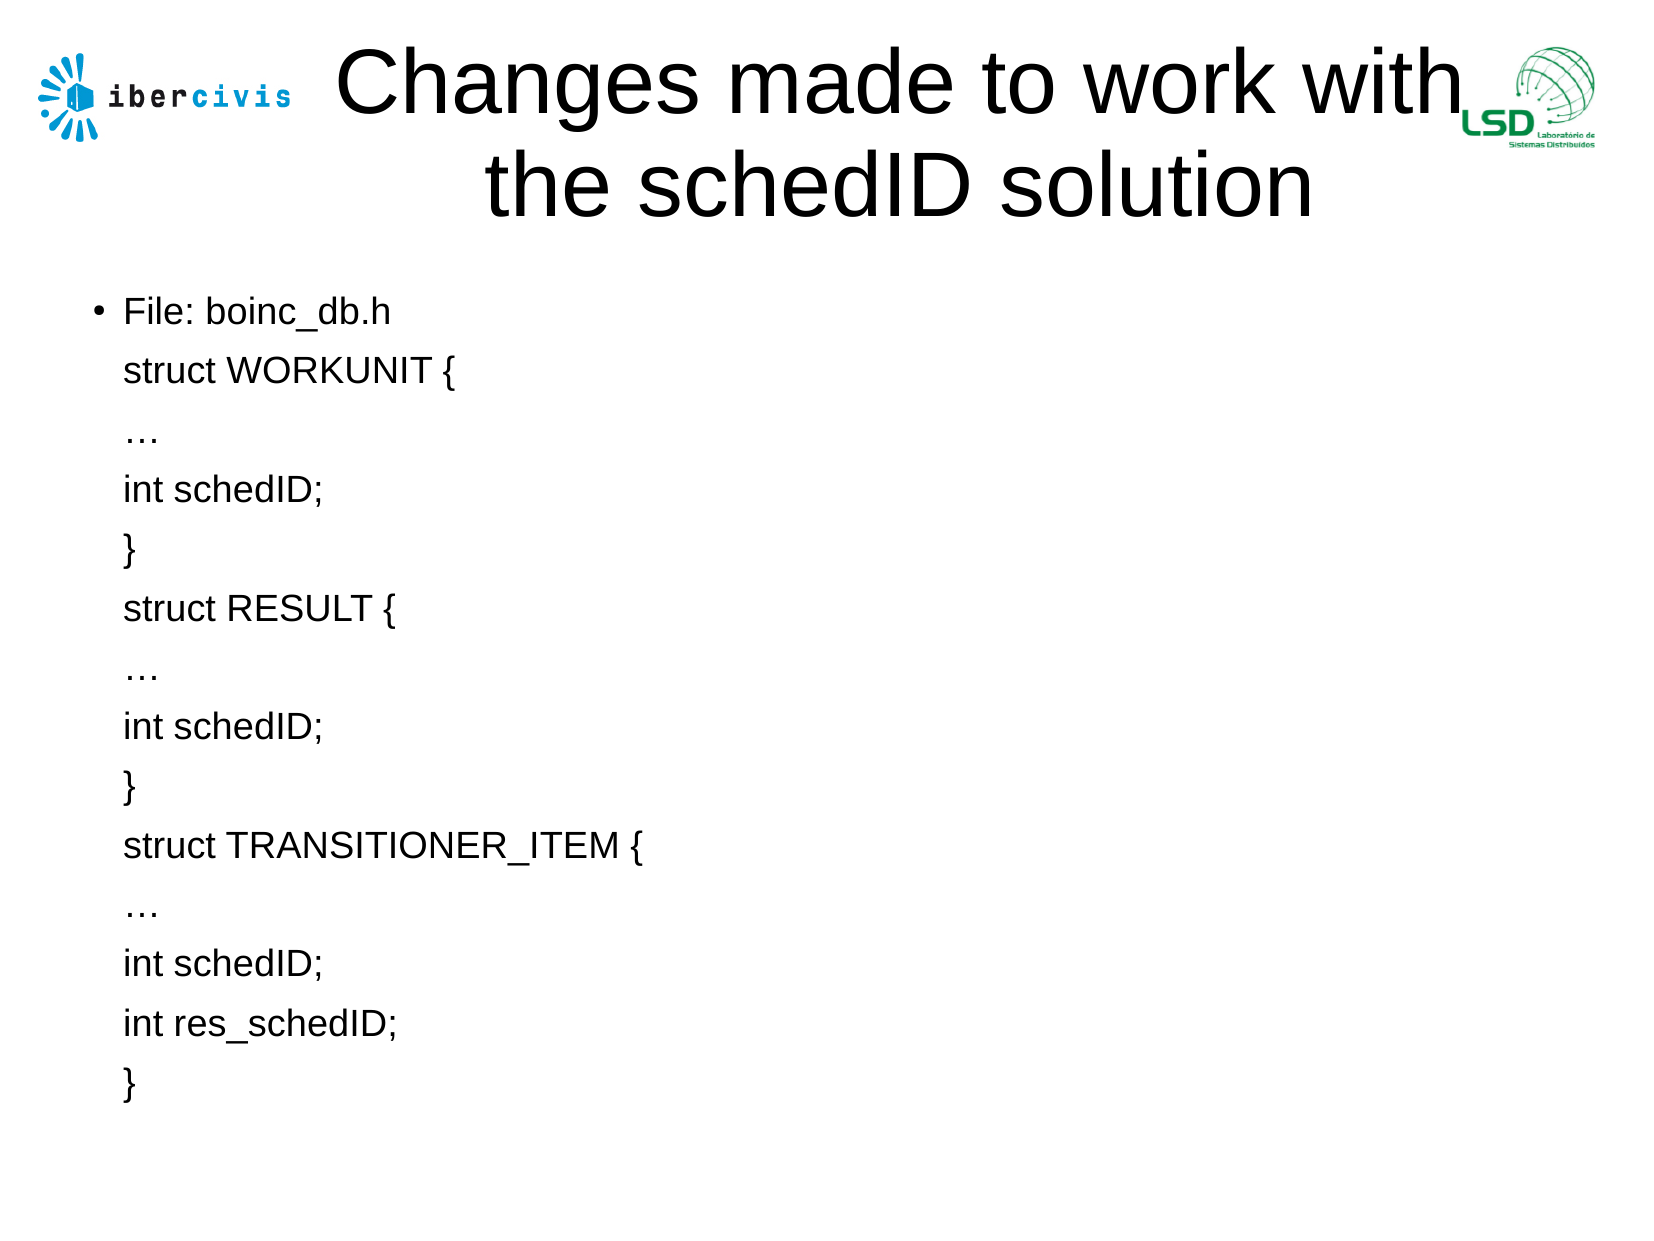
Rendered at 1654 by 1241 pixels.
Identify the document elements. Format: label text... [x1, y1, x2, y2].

picture [38, 53, 290, 142]
picture [1461, 45, 1595, 148]
list File: boinc_db.h struct WORKUNIT { … int schedID; } struct RESULT { … int schedID; } struct TRANSITIONER_ITEM { … int schedID; int res_schedID; } [82, 290, 1571, 1109]
title Changes made to work with the schedID solution [295, 29, 1506, 237]
